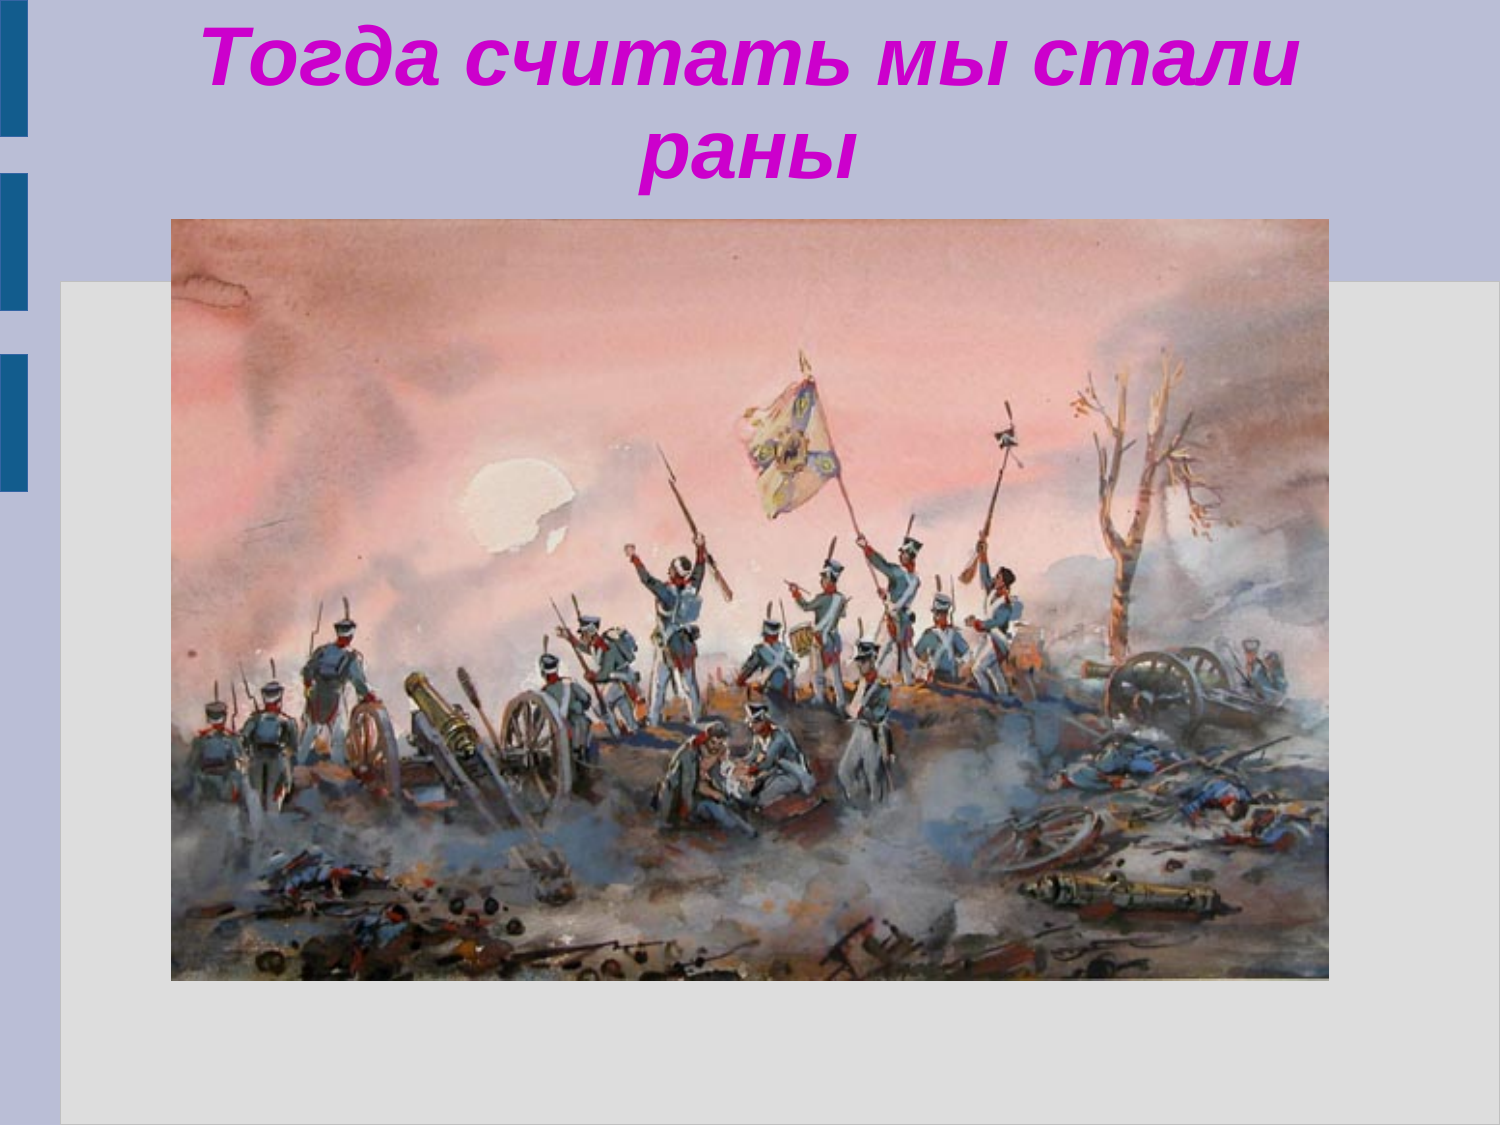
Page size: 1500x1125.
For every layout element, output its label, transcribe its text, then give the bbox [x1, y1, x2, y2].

title Тогда считать мы стали раны [75, 0, 1426, 207]
picture [171, 219, 1329, 981]
